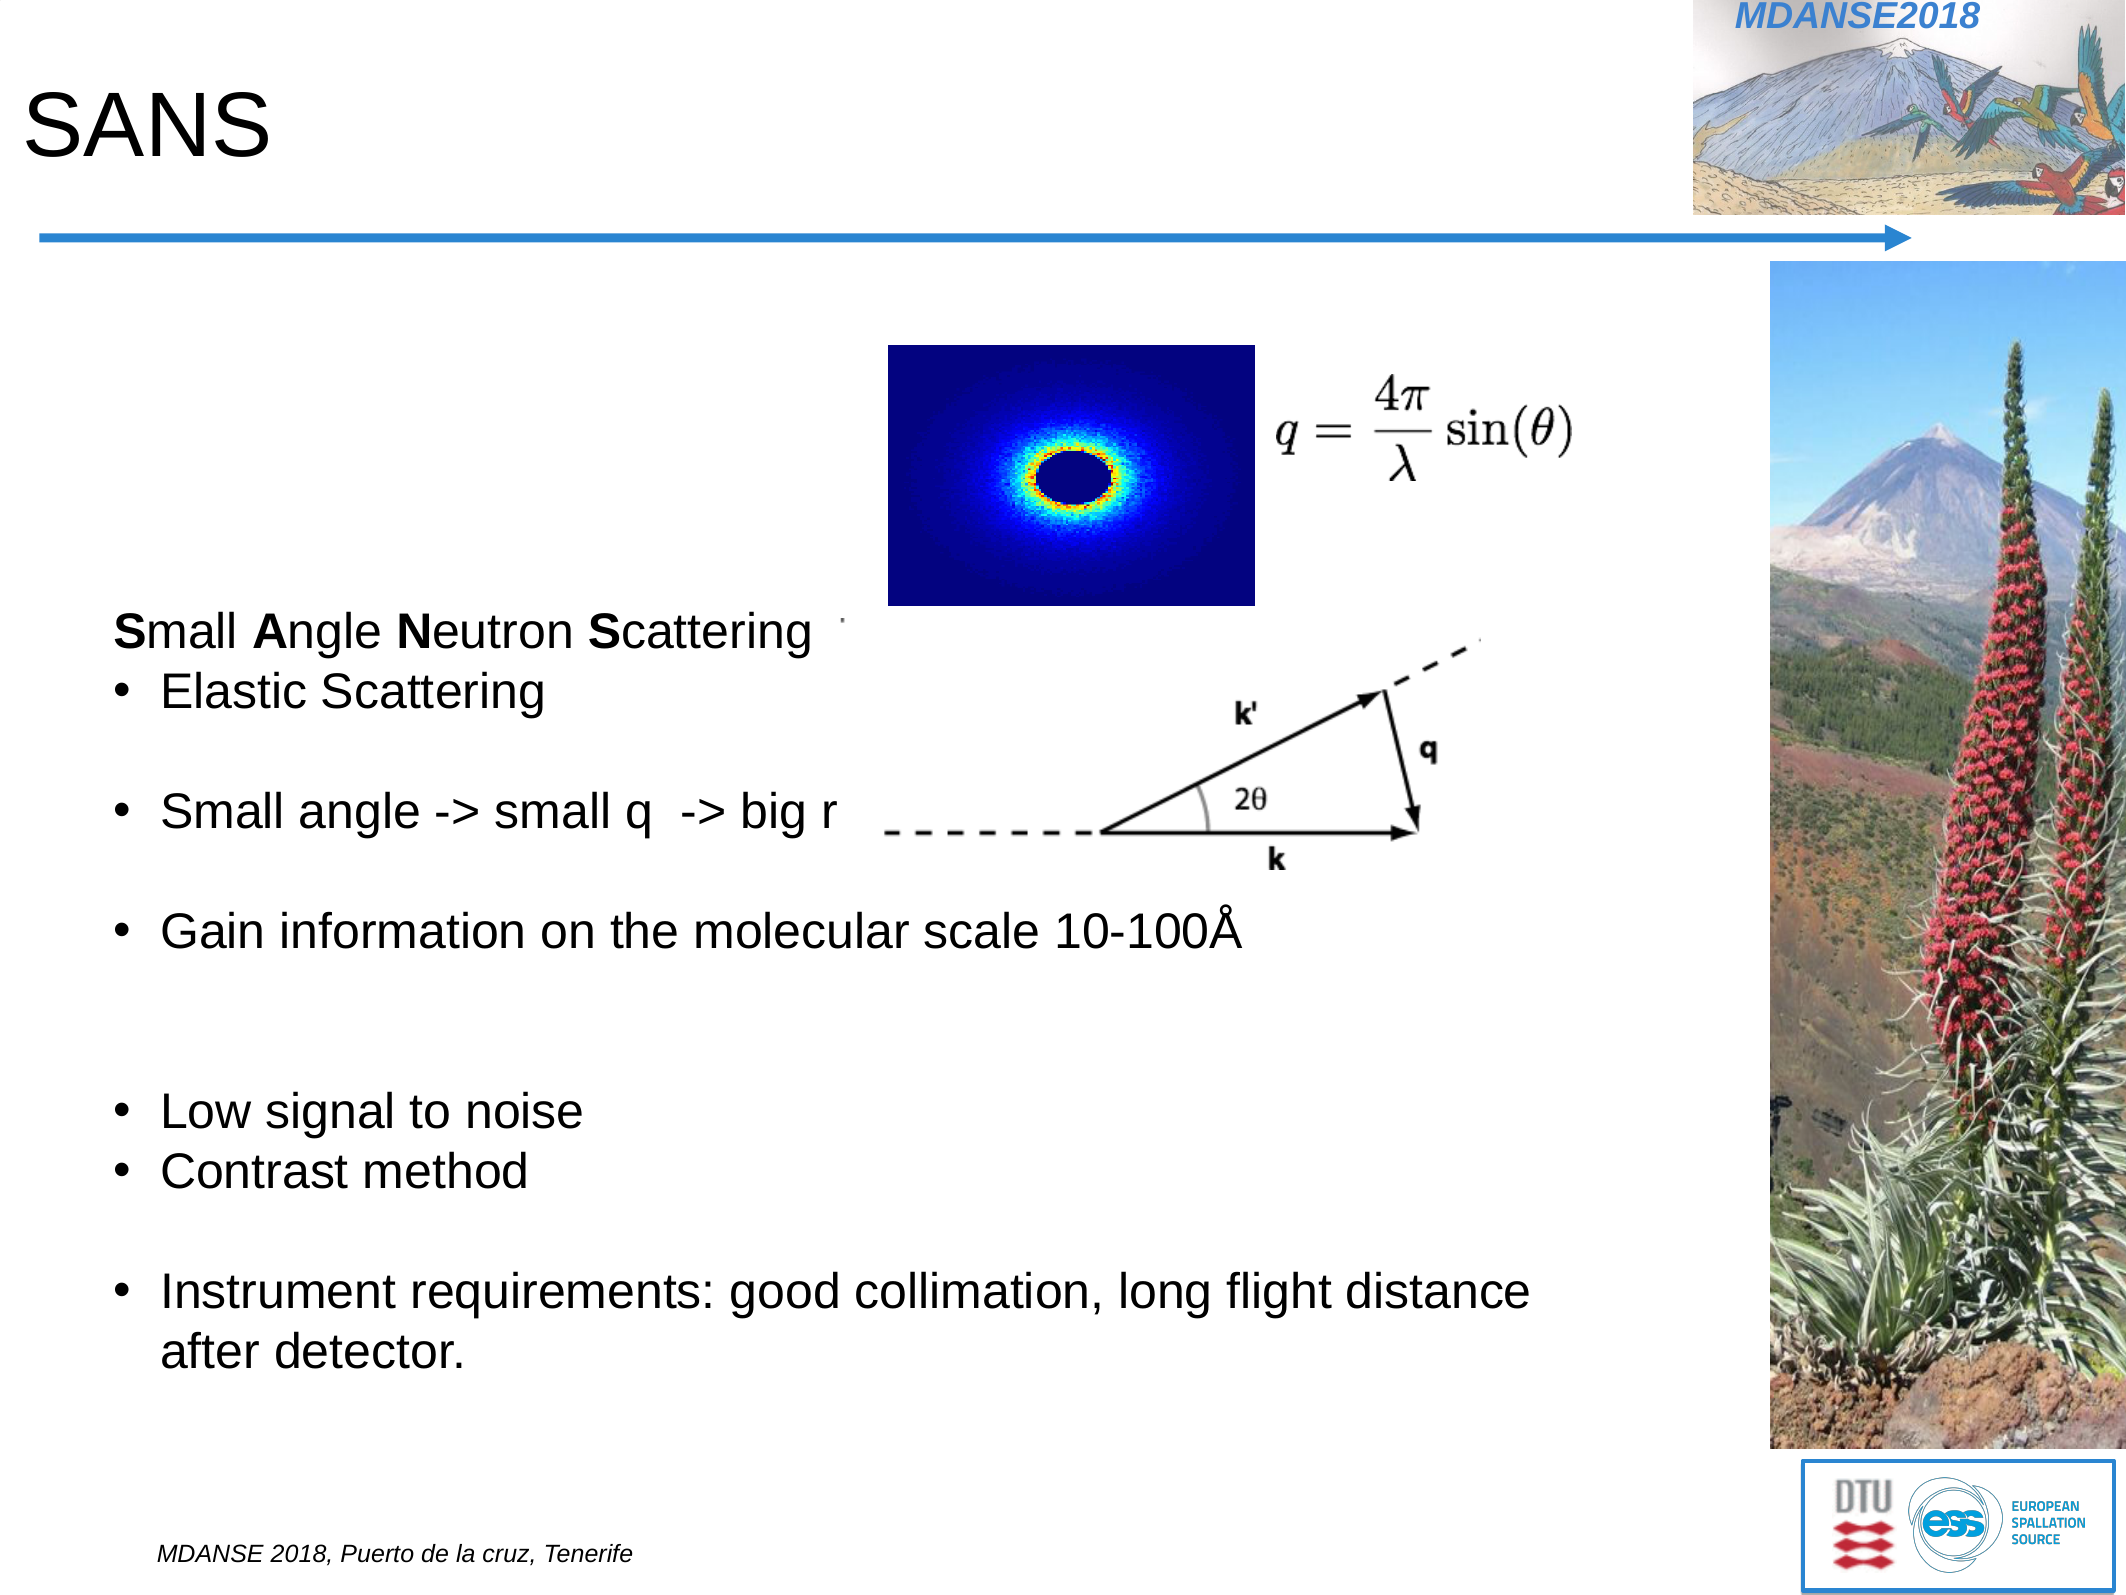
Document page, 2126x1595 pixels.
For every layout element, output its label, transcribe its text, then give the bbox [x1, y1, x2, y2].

title SANS [22, 40, 1938, 209]
picture [1908, 1477, 2085, 1573]
picture [888, 345, 1255, 606]
picture [1693, 0, 2125, 215]
picture [1276, 374, 1572, 481]
list Small Angle Neutron Scattering Elastic Scattering Small angle -> small q -> big r Gain information on the molecular scale 10-100Å Low signal to noise Contrast method Instrument requirements: good collimation, long flight distance after detector. [113, 538, 1602, 986]
picture [1832, 1477, 1897, 1573]
picture [1770, 261, 2126, 1449]
